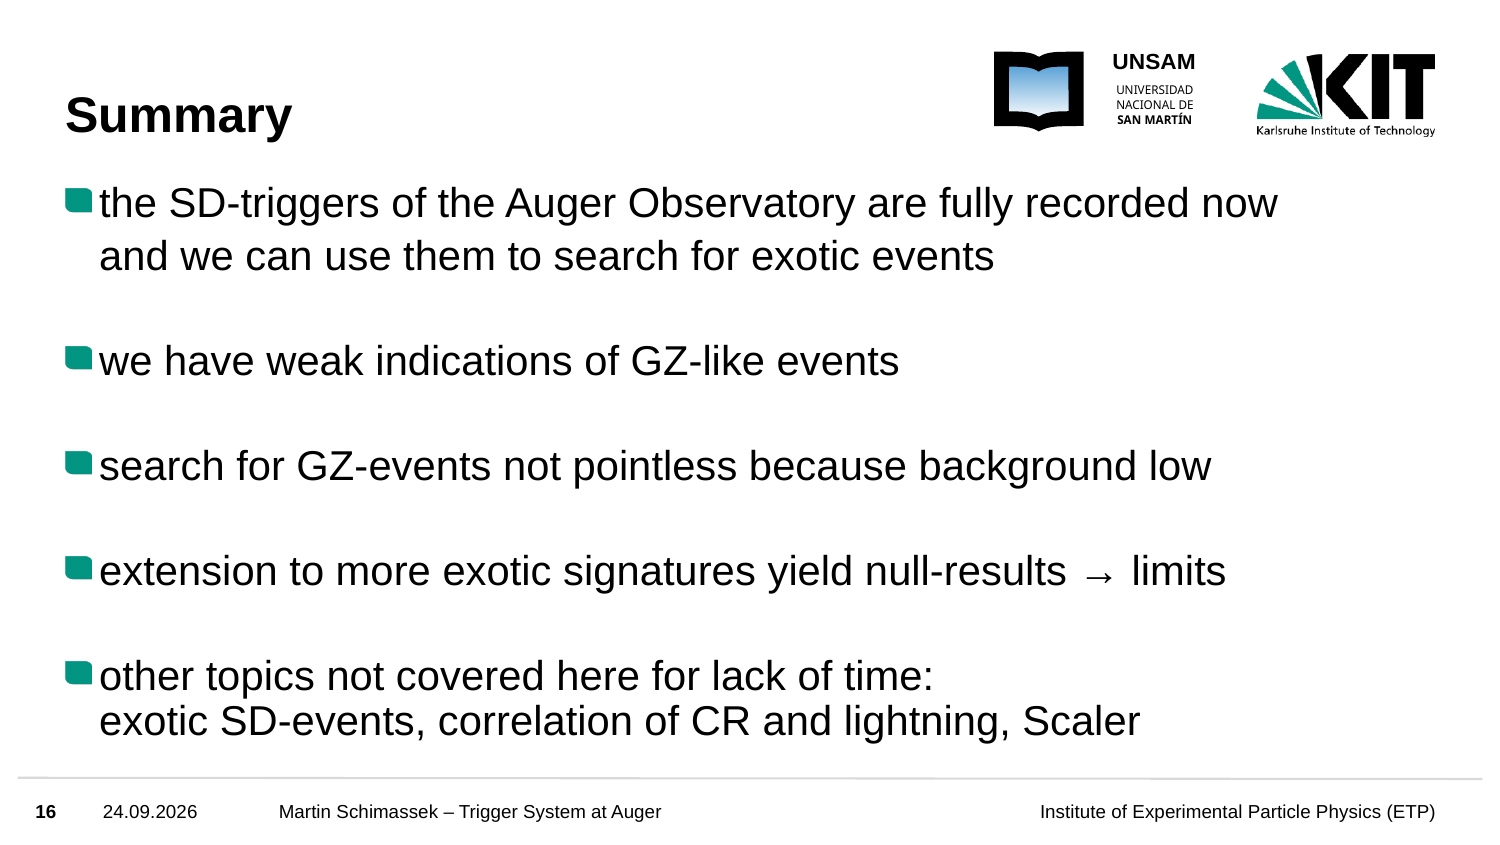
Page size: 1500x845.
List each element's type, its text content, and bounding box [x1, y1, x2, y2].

slide_number 01.11.2021 [102, 778, 272, 844]
list the SD-triggers of the Auger Observatory are fully recorded now and we can use them to search for exotic events we have weak indications of GZ-like events search for GZ-events not pointless because background low extension to more exotic signatures yield null-results → limits other topics not covered here for lack of time: exotic SD-events, correlation of CR and lightning, Scaler [65, 181, 1411, 716]
slide_number <number> [35, 778, 89, 844]
picture [1257, 54, 1435, 137]
title Summary [64, 48, 1192, 144]
